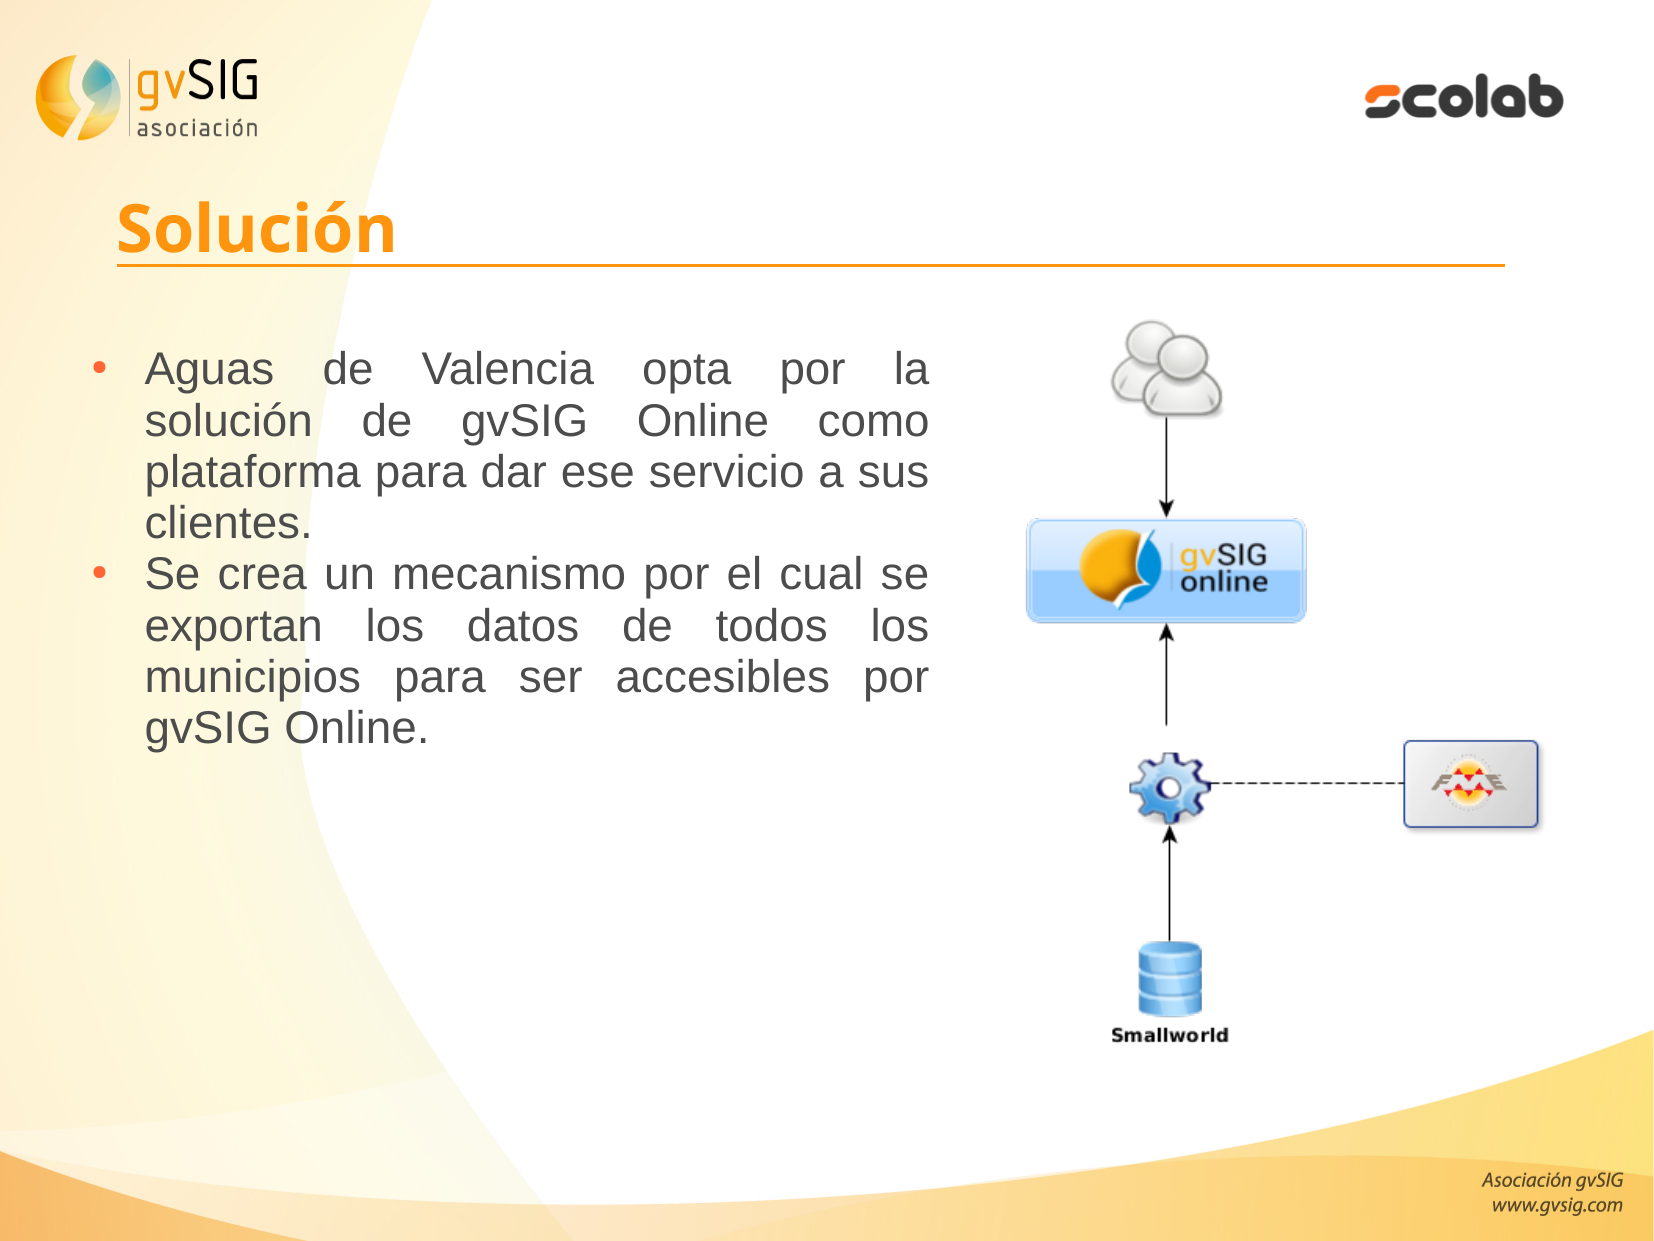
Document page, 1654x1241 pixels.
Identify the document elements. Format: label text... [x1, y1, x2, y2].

title Solución [116, 177, 1605, 276]
text_box Aguas de Valencia opta por la solución de gvSIG Online como plataforma para dar ese servicio a sus clientes. Se crea un mecanismo por el cual se exportan los datos de todos los municipios para ser accesibles por gvSIG Online. [59, 284, 945, 1093]
picture [0, 0, 1654, 1241]
